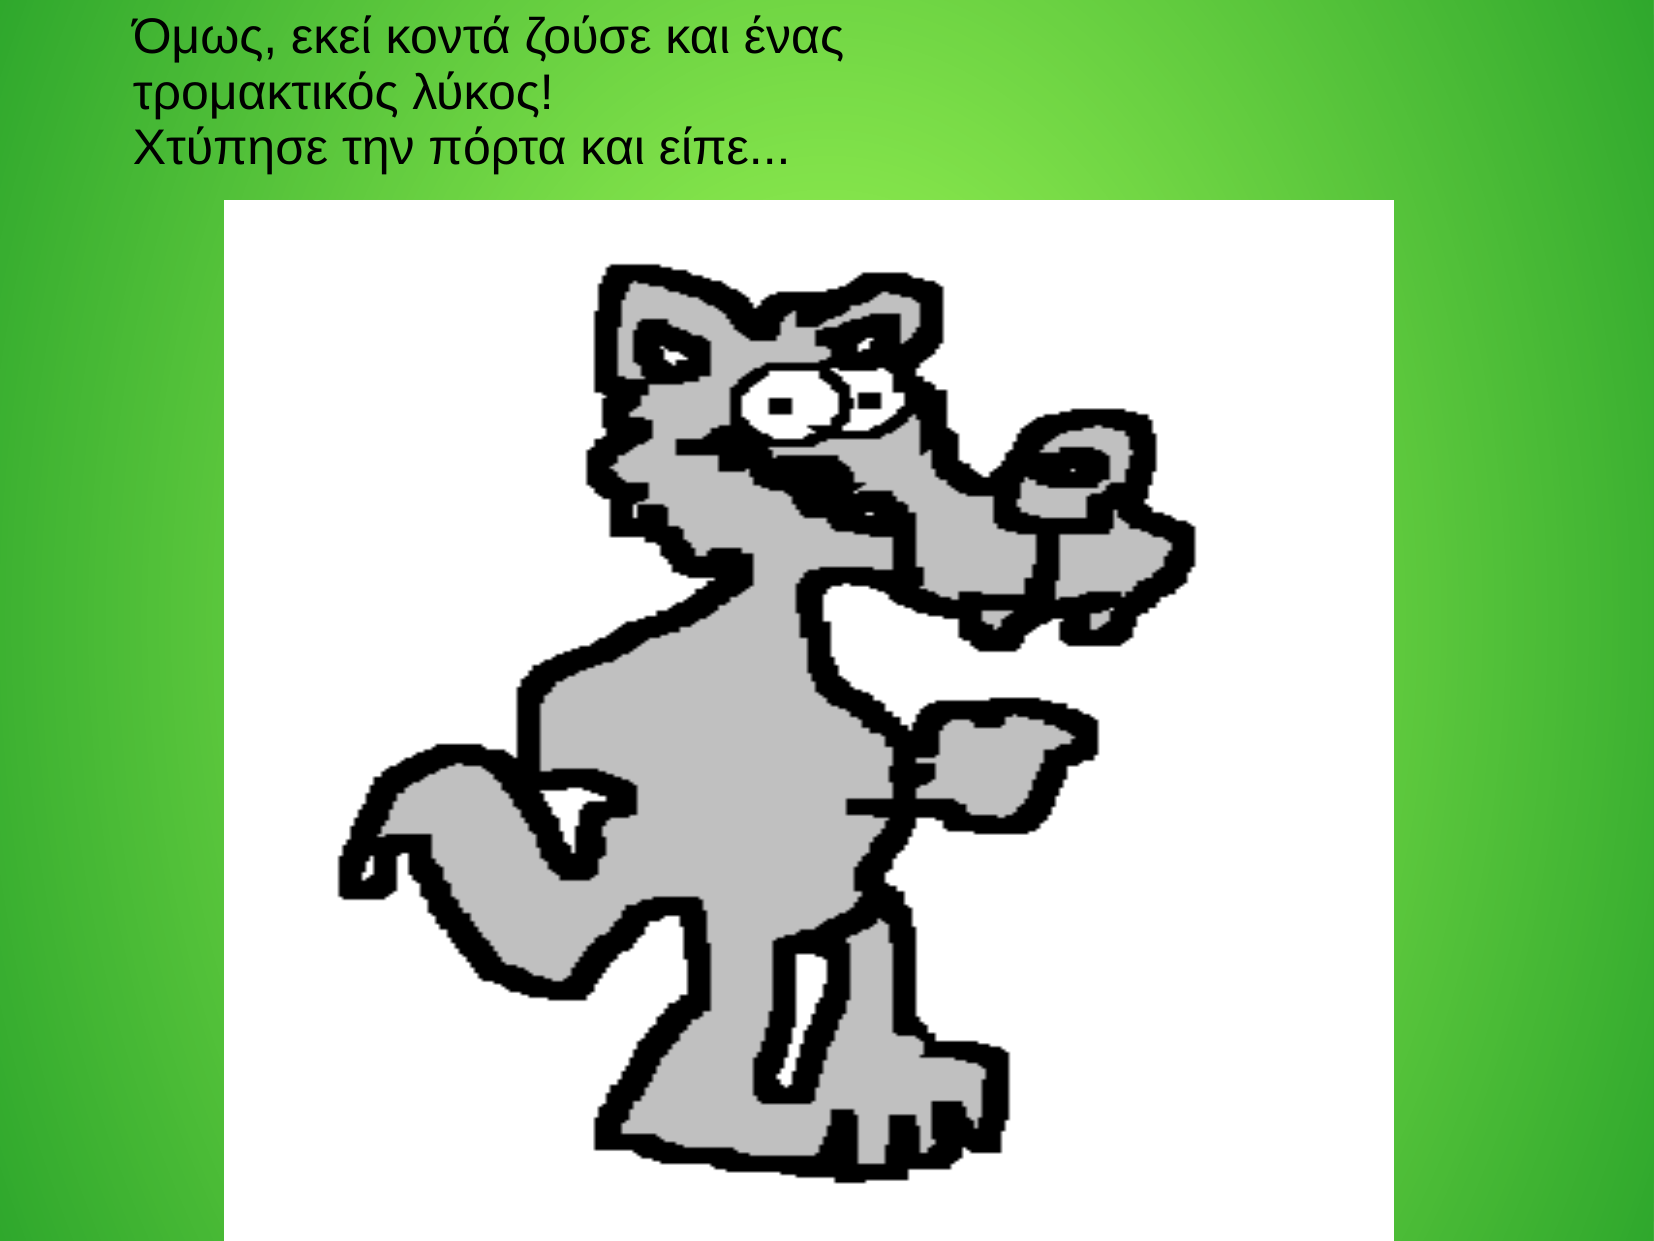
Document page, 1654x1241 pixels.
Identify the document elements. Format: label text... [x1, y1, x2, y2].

picture [224, 200, 1394, 1241]
text_box Όμως, εκεί κοντά ζούσε και ένας τρομακτικός λύκος! Χτύπησε την πόρτα και είπε... [118, 0, 1007, 331]
